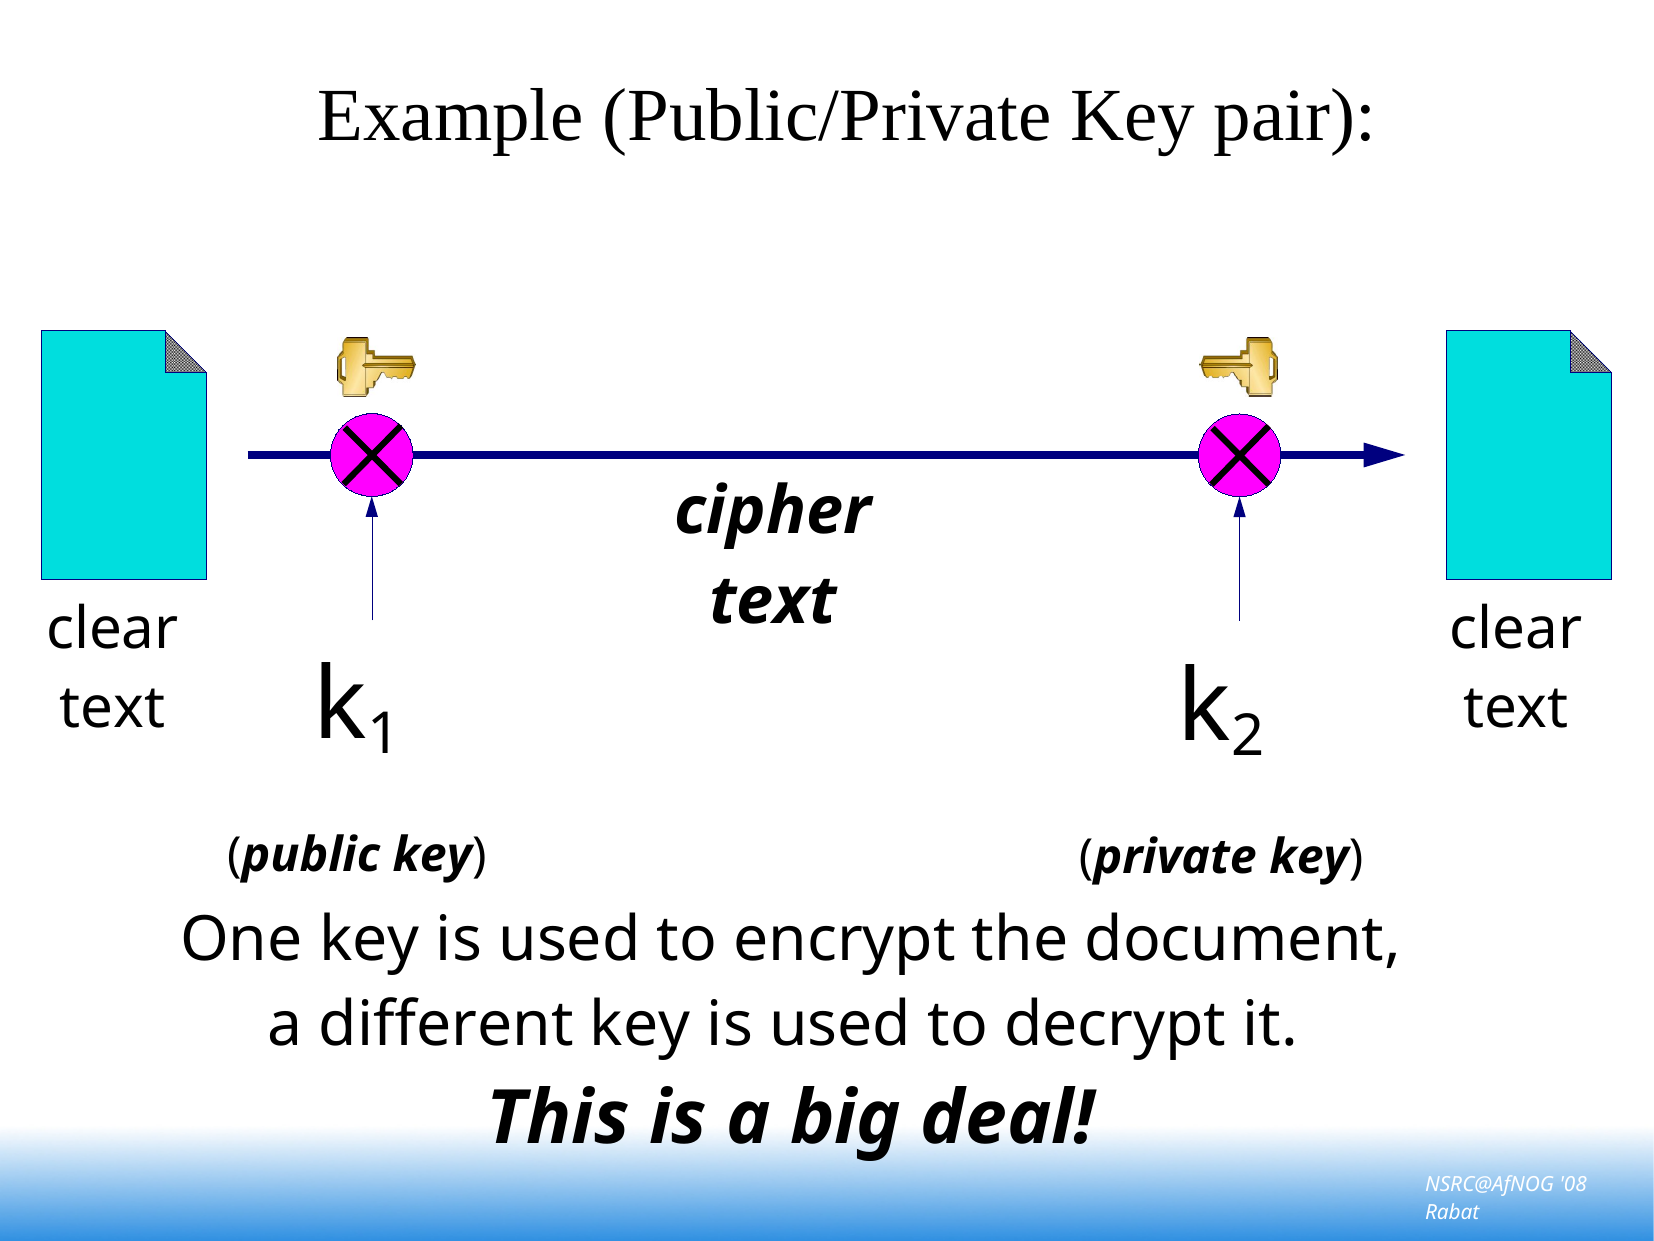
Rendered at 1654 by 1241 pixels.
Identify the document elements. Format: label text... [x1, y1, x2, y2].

text_box clear text [1449, 586, 1583, 746]
text_box [330, 413, 398, 497]
text_box [1446, 330, 1612, 580]
title Example (Public/Private Key pair): [82, 73, 1613, 218]
text_box k2 (private key) [1078, 633, 1364, 888]
picture [1199, 337, 1278, 397]
text_box cipher text [674, 461, 873, 644]
text_box clear text [46, 585, 179, 745]
picture [337, 337, 416, 397]
text_box [41, 330, 207, 580]
text_box One key is used to encrypt the document, a different key is used to decrypt it. This is a big deal! [180, 893, 1403, 1166]
text_box [1198, 413, 1266, 486]
picture [0, 1124, 1654, 1241]
text_box [1213, 461, 1267, 497]
text_box [1245, 429, 1281, 482]
text_box [378, 429, 414, 481]
text_box k1 (public key) [227, 631, 487, 887]
